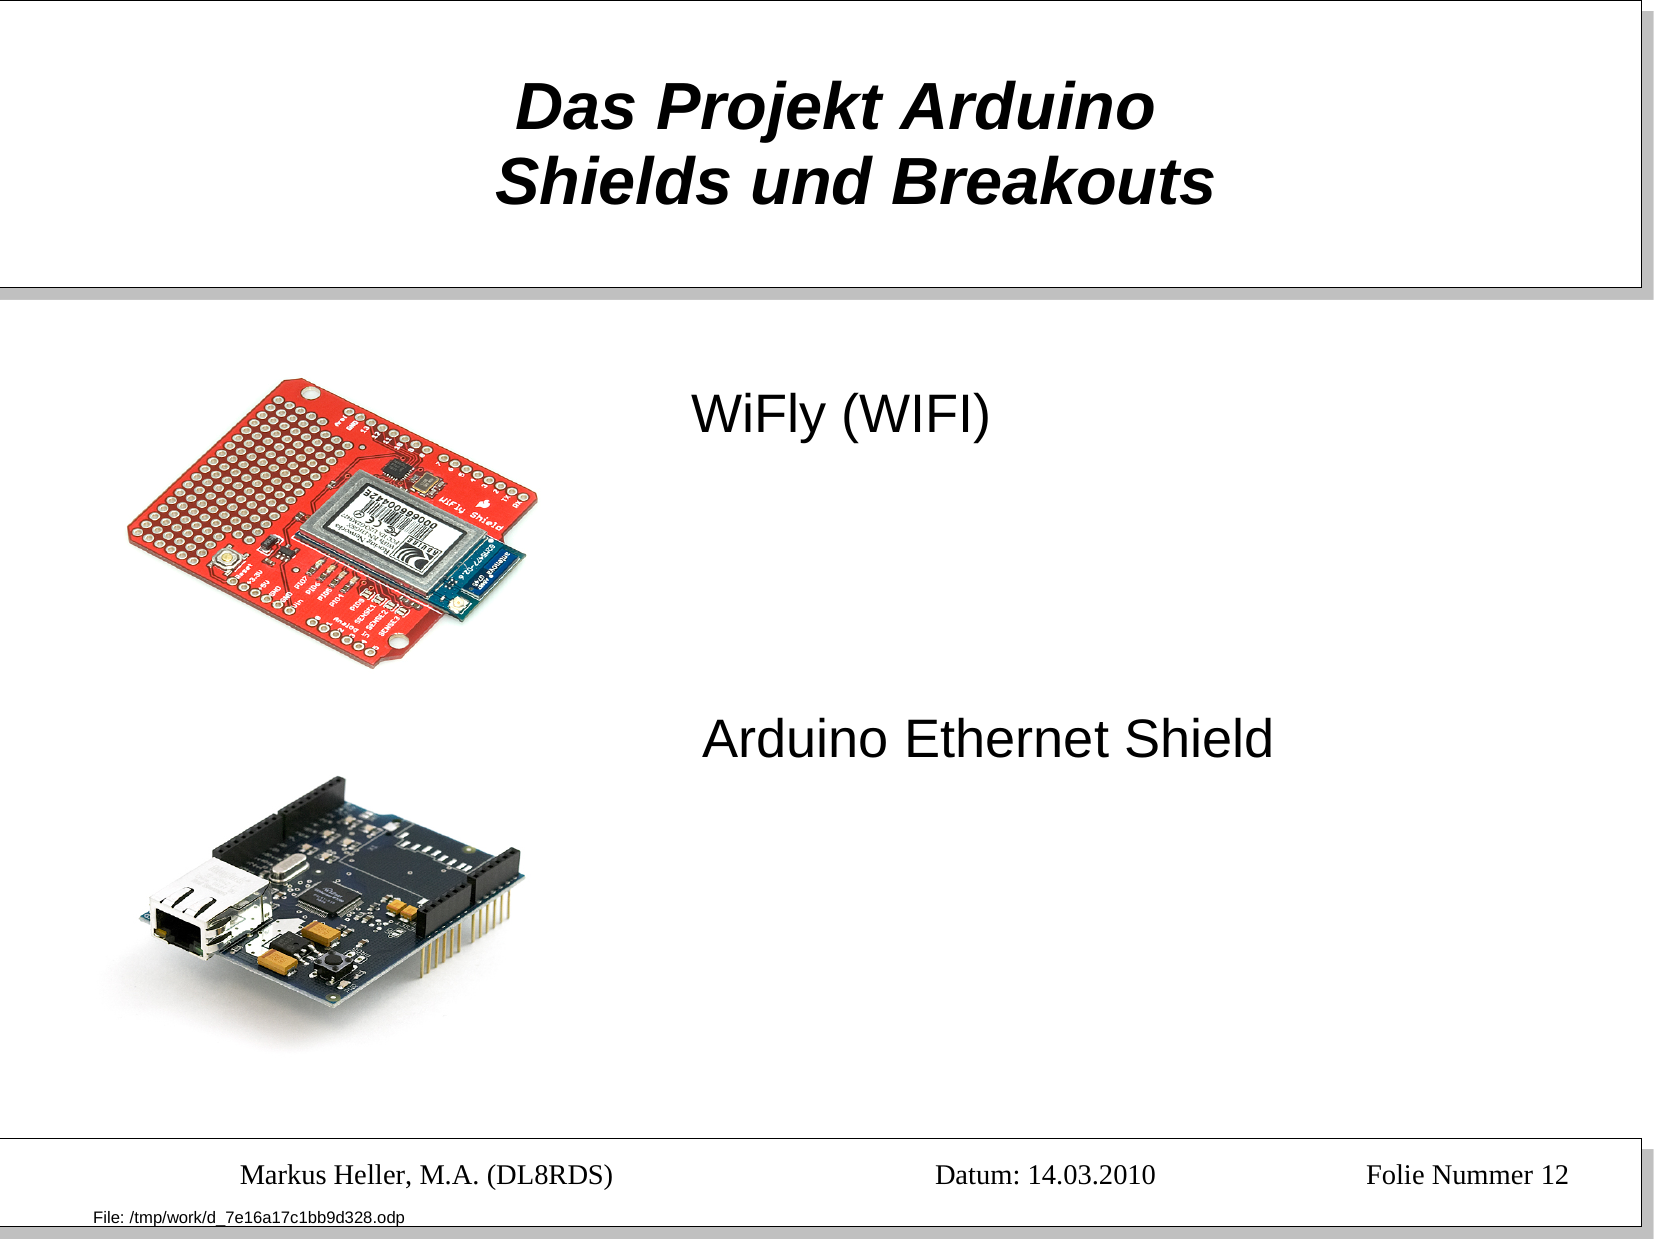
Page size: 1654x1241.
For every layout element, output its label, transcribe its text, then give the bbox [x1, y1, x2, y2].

list WiFly (WIFI) [679, 383, 1565, 621]
list Arduino Ethernet Shield [690, 708, 1565, 1093]
title Das Projekt Arduino Shields und Breakouts [0, 0, 1654, 289]
picture [88, 324, 587, 1093]
